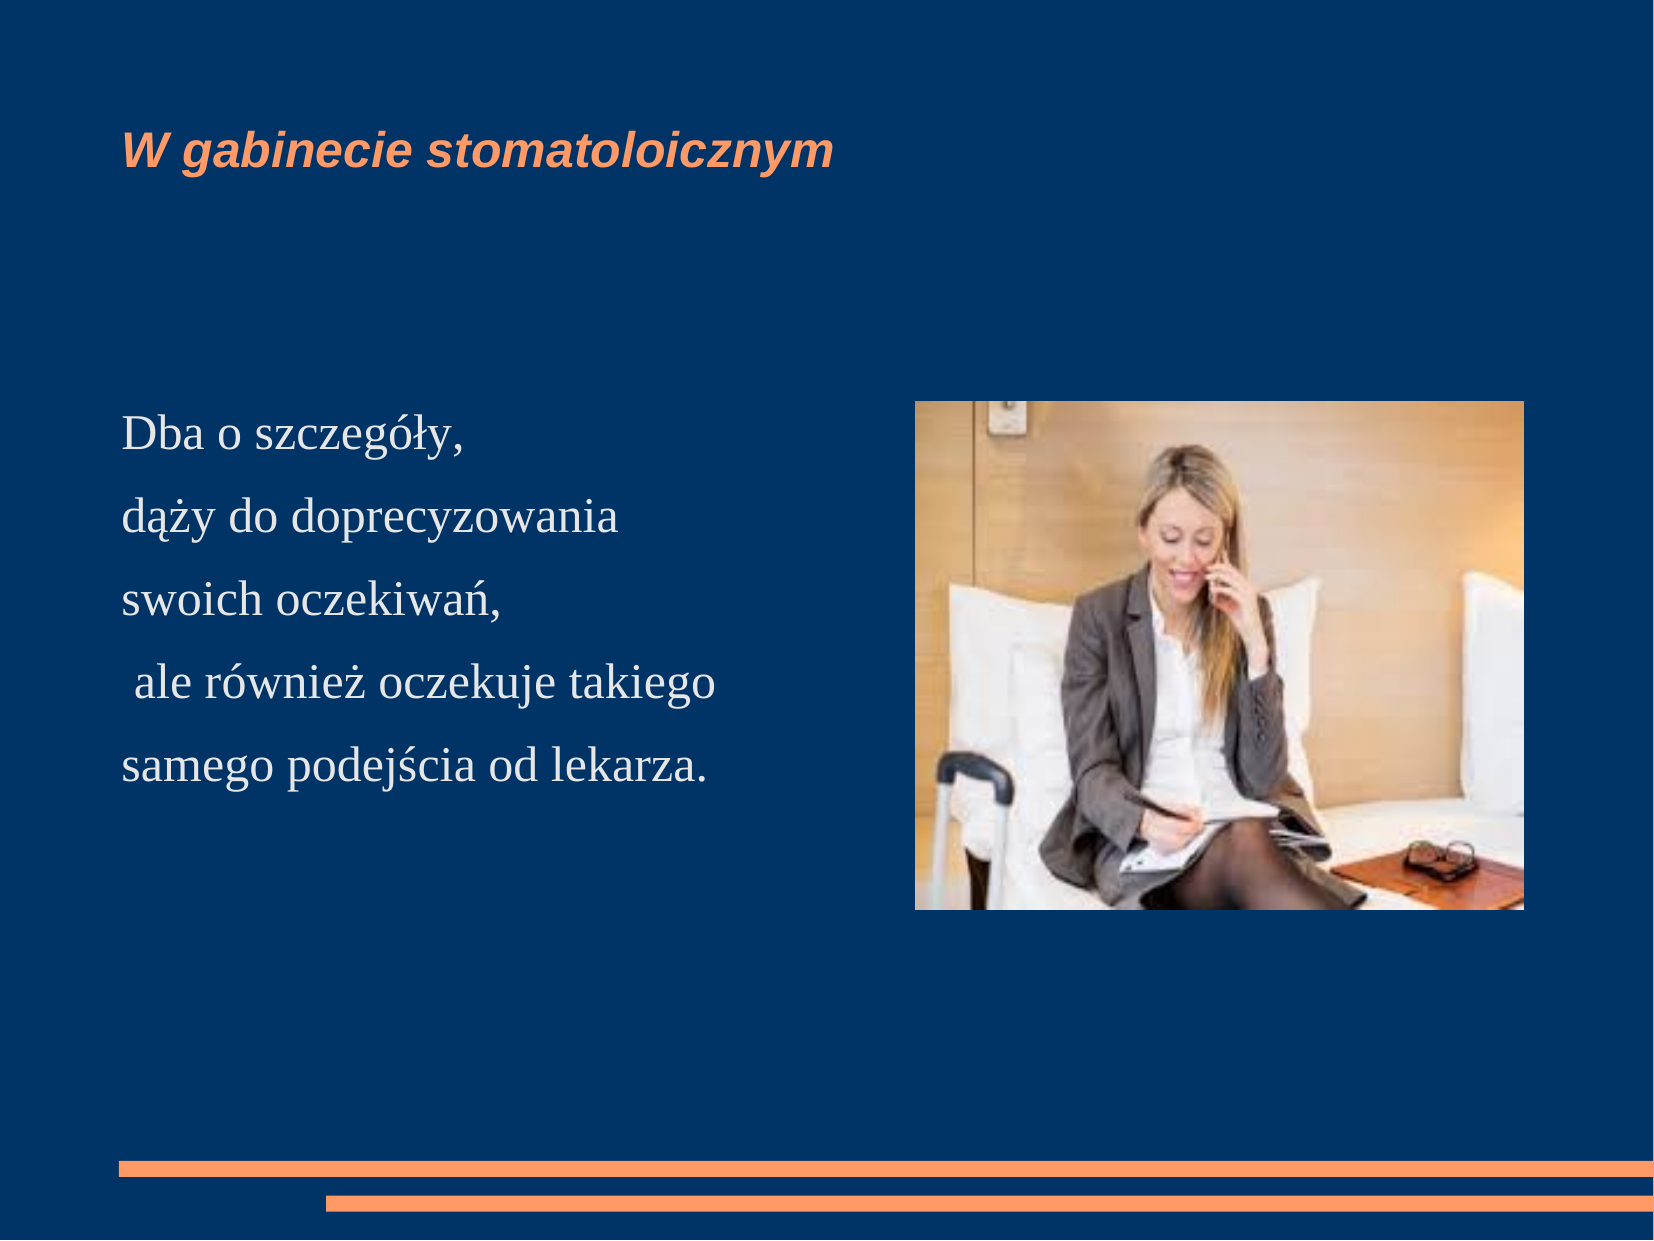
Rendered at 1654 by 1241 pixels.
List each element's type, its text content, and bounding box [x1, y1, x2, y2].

list Dba o szczegóły, dąży do doprecyzowania swoich oczekiwań, ale również oczekuje takiego samego podejścia od lekarza. [121, 322, 1561, 1132]
picture [915, 401, 1524, 910]
title W gabinecie stomatoloicznym [121, 46, 1534, 254]
